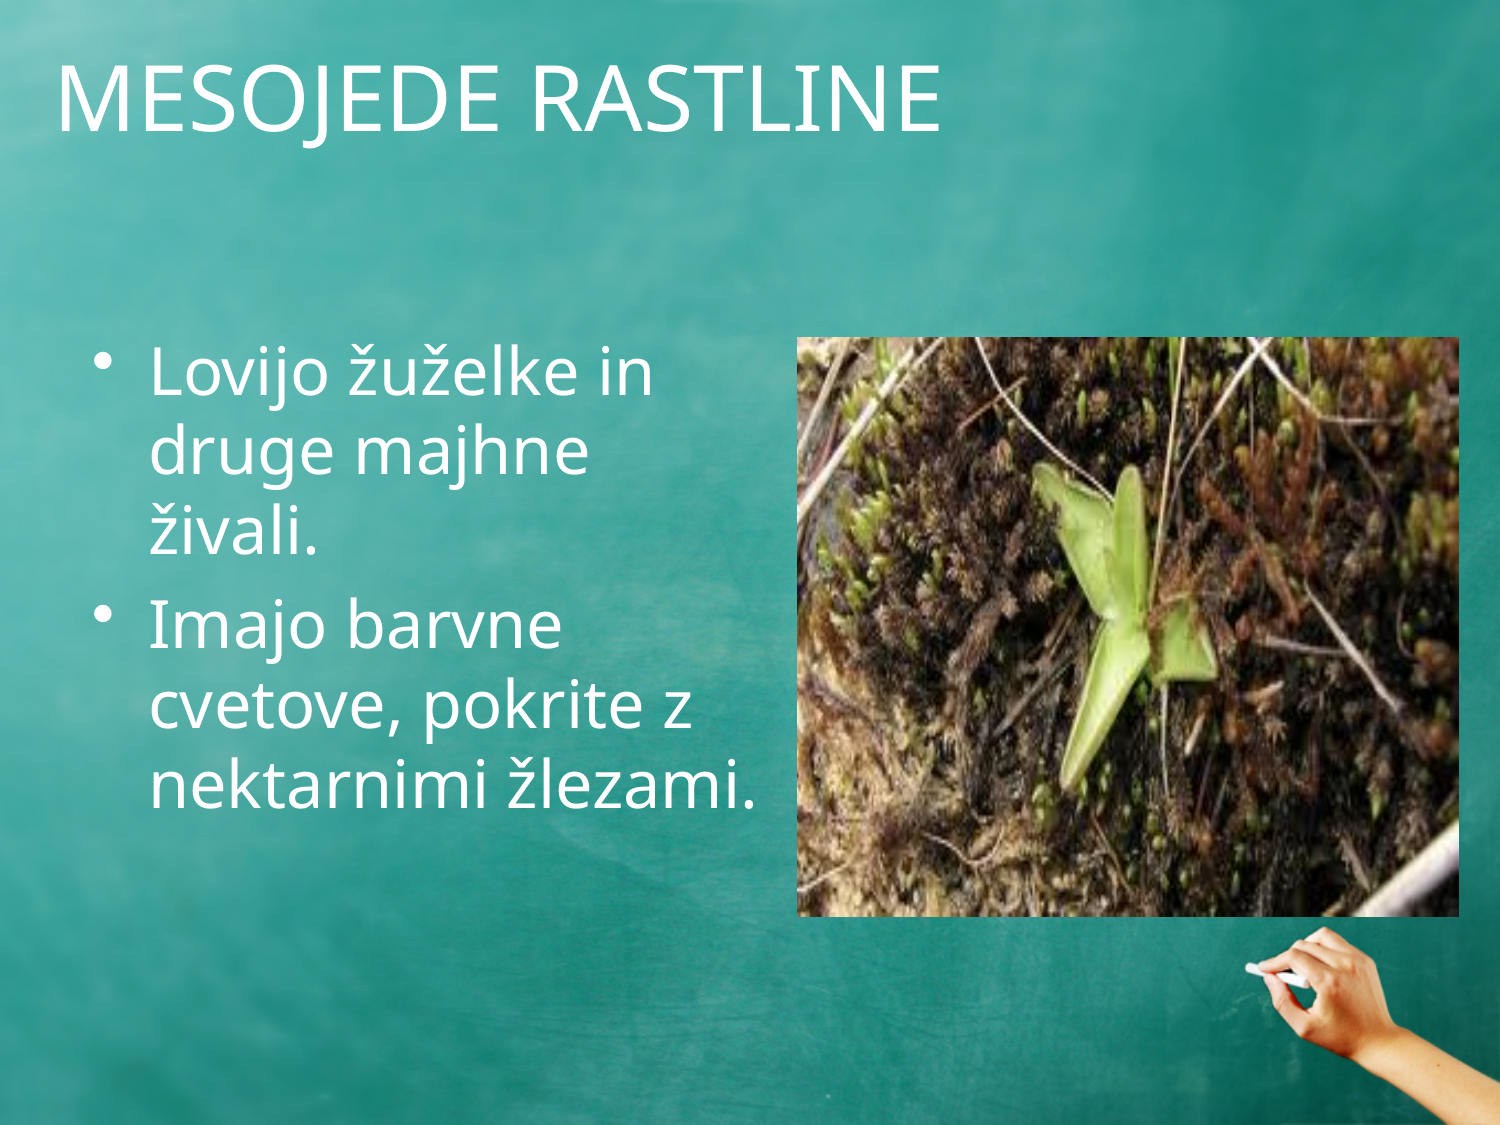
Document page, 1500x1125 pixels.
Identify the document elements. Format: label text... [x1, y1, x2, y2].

list Lovijo žuželke in druge majhne živali. Imajo barvne cvetove, pokrite z nektarnimi žlezami. [76, 237, 788, 938]
picture [0, 0, 1500, 1125]
title MESOJEDE RASTLINE [39, 35, 1471, 154]
